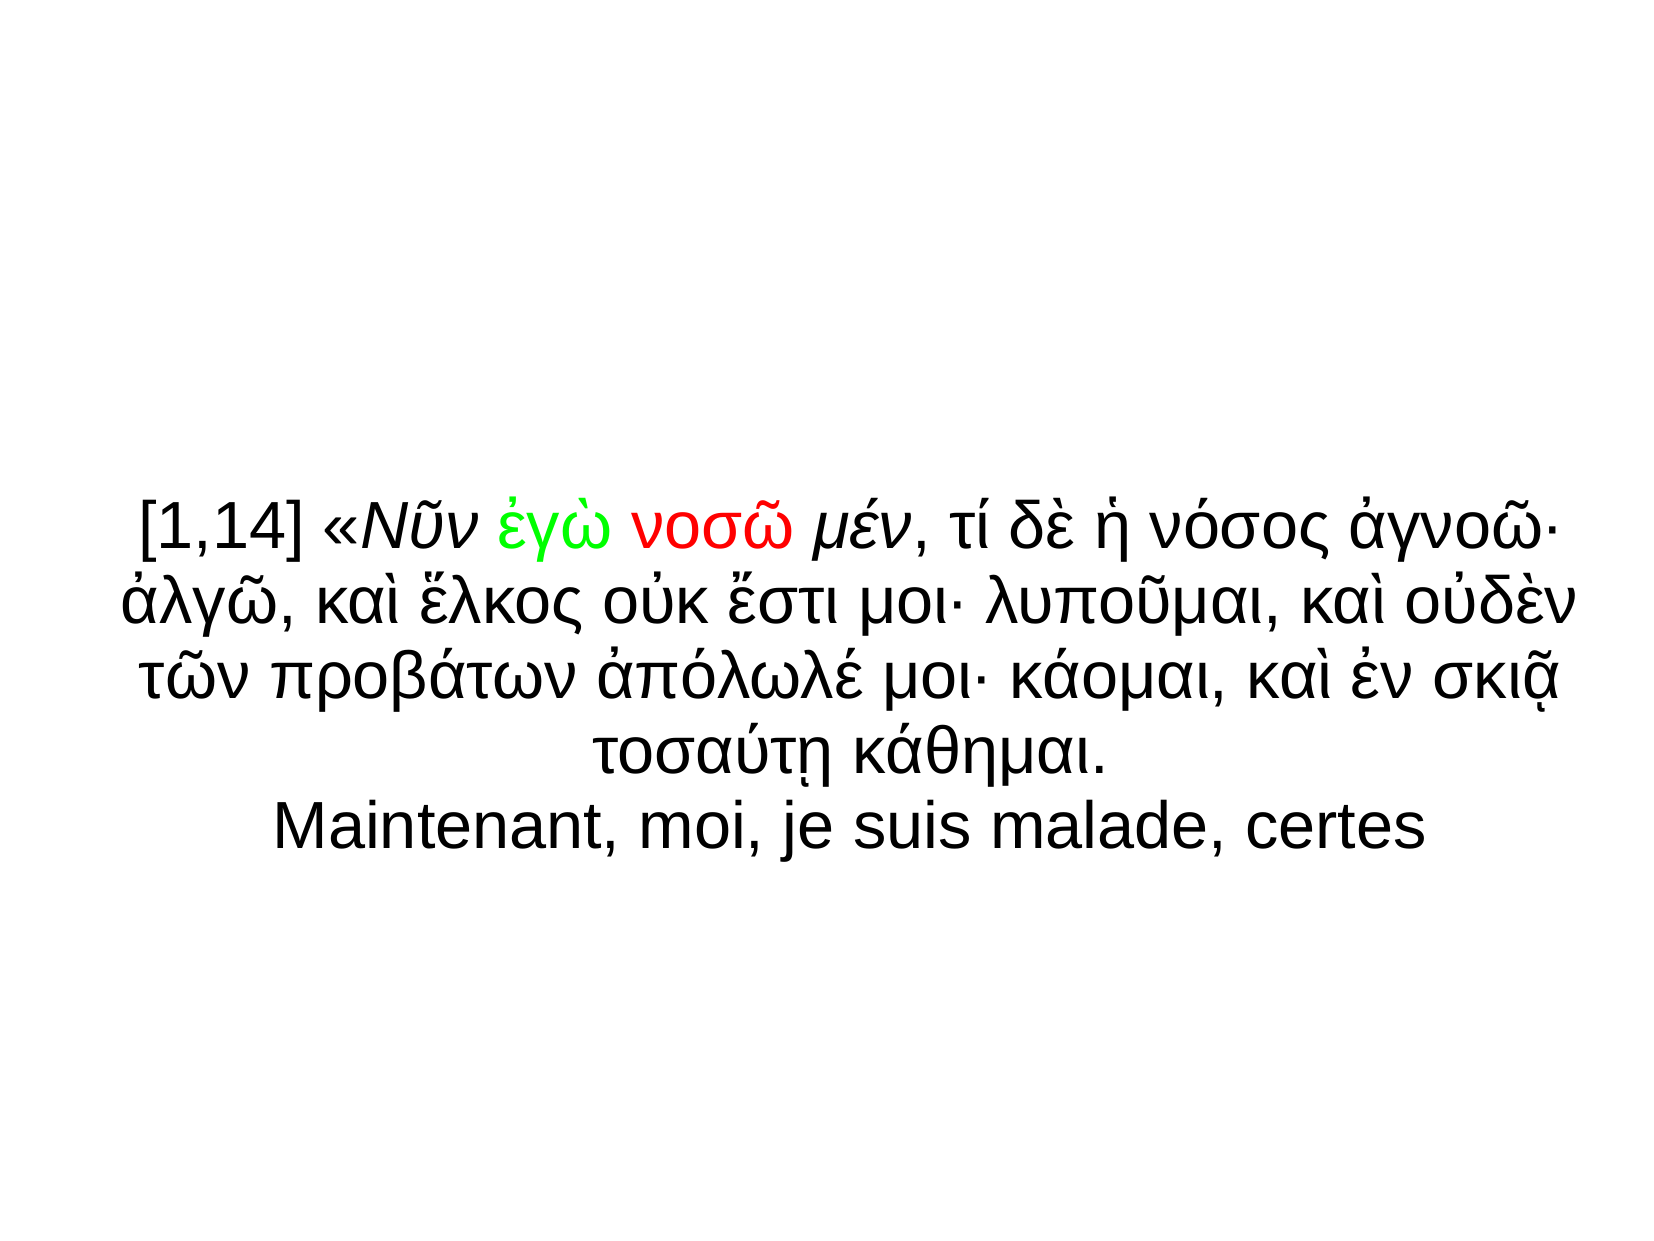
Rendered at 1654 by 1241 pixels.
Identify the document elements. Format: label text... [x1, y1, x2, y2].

table_header [836, 45, 1593, 397]
subtitle [1,14] «Νῦν ἐγὼ νοσῶ μέν, τί δὲ ἡ νόσος ἀγνοῶ· ἀλγῶ, καὶ ἕλκος οὐκ ἔστι μοι· λυποῦμαι, καὶ οὐδὲν τῶν προβάτων ἀπόλωλέ μοι· κάομαι, καὶ ἐν σκιᾷ τοσαύτῃ κάθημαι. Maintenant, moi, je suis malade, certes [106, 303, 1595, 1123]
table_header [81, 45, 836, 397]
